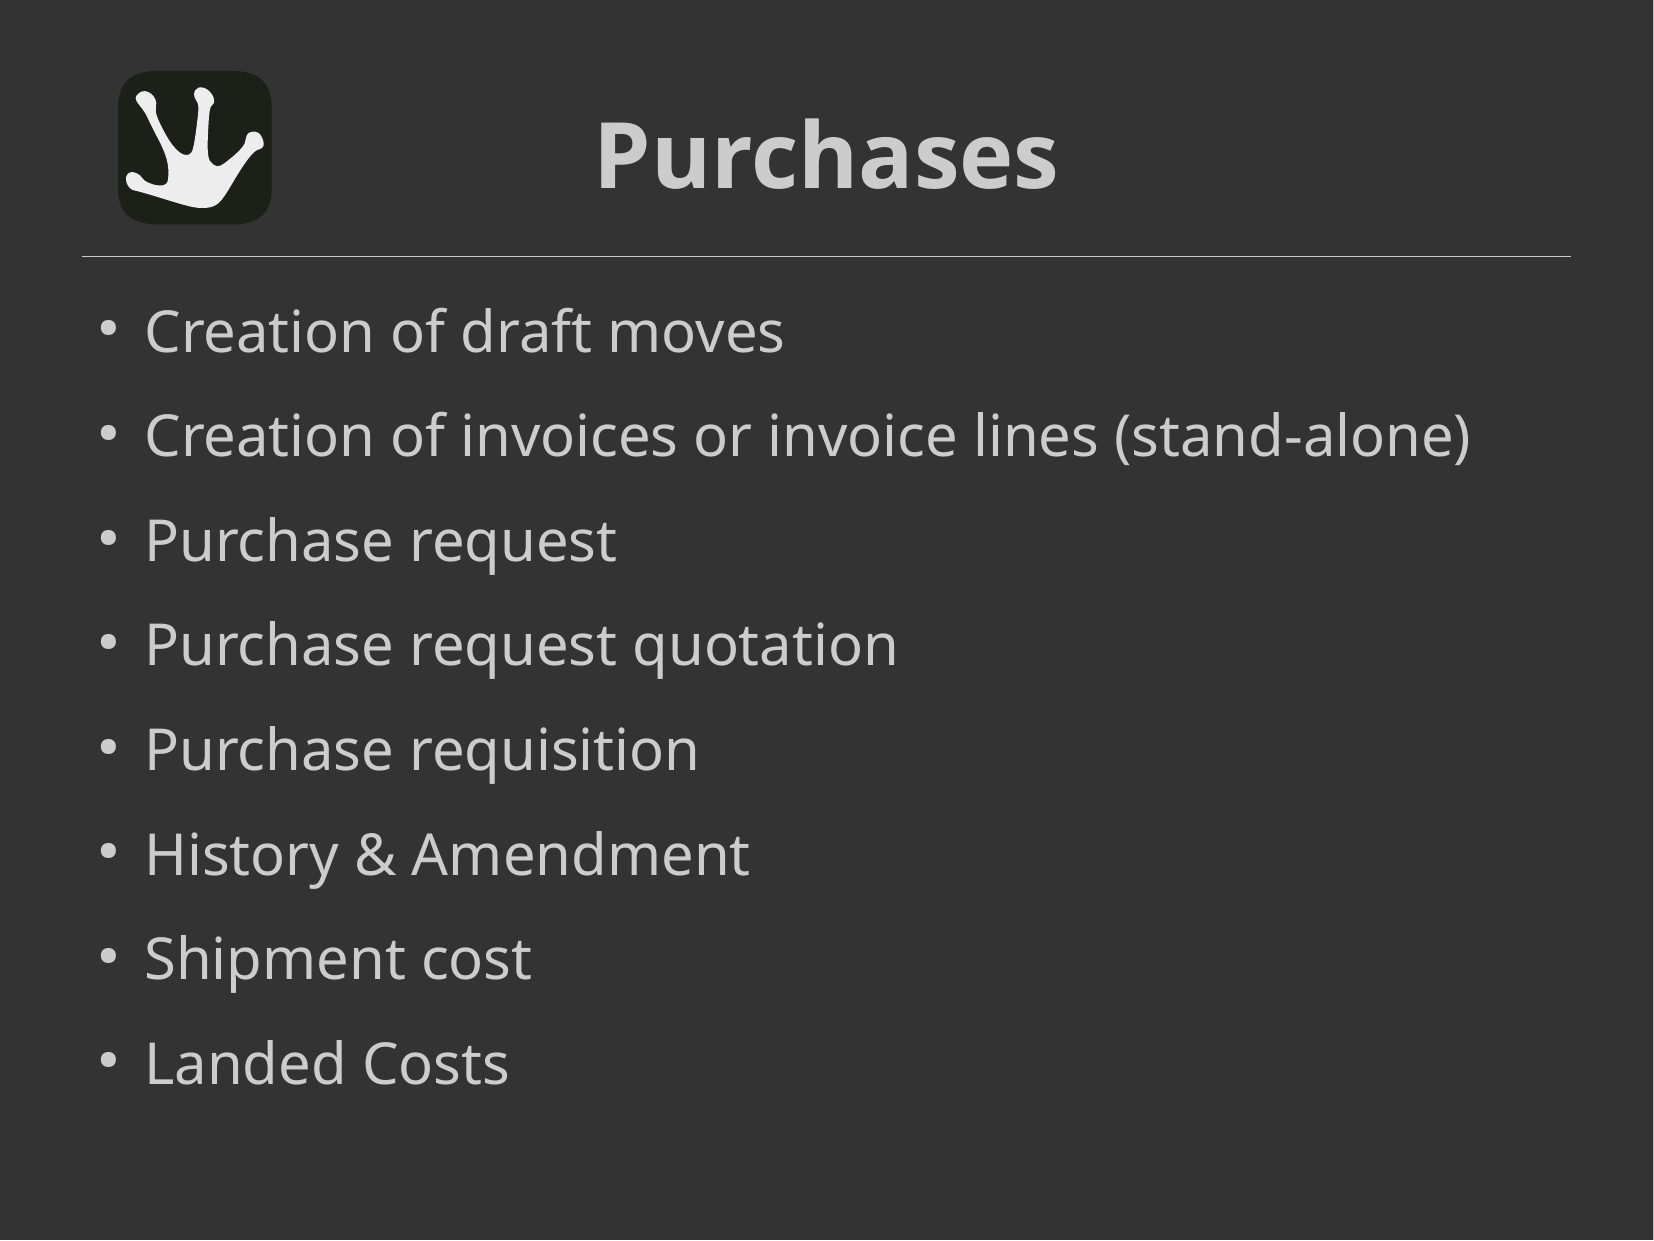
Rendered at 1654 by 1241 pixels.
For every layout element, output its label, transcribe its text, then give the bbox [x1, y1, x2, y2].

list Creation of draft moves Creation of invoices or invoice lines (stand-alone) Purchase request Purchase request quotation Purchase requisition History & Amendment Shipment cost Landed Costs [82, 290, 1571, 1111]
picture [118, 70, 272, 225]
title Purchases [82, 49, 1571, 257]
